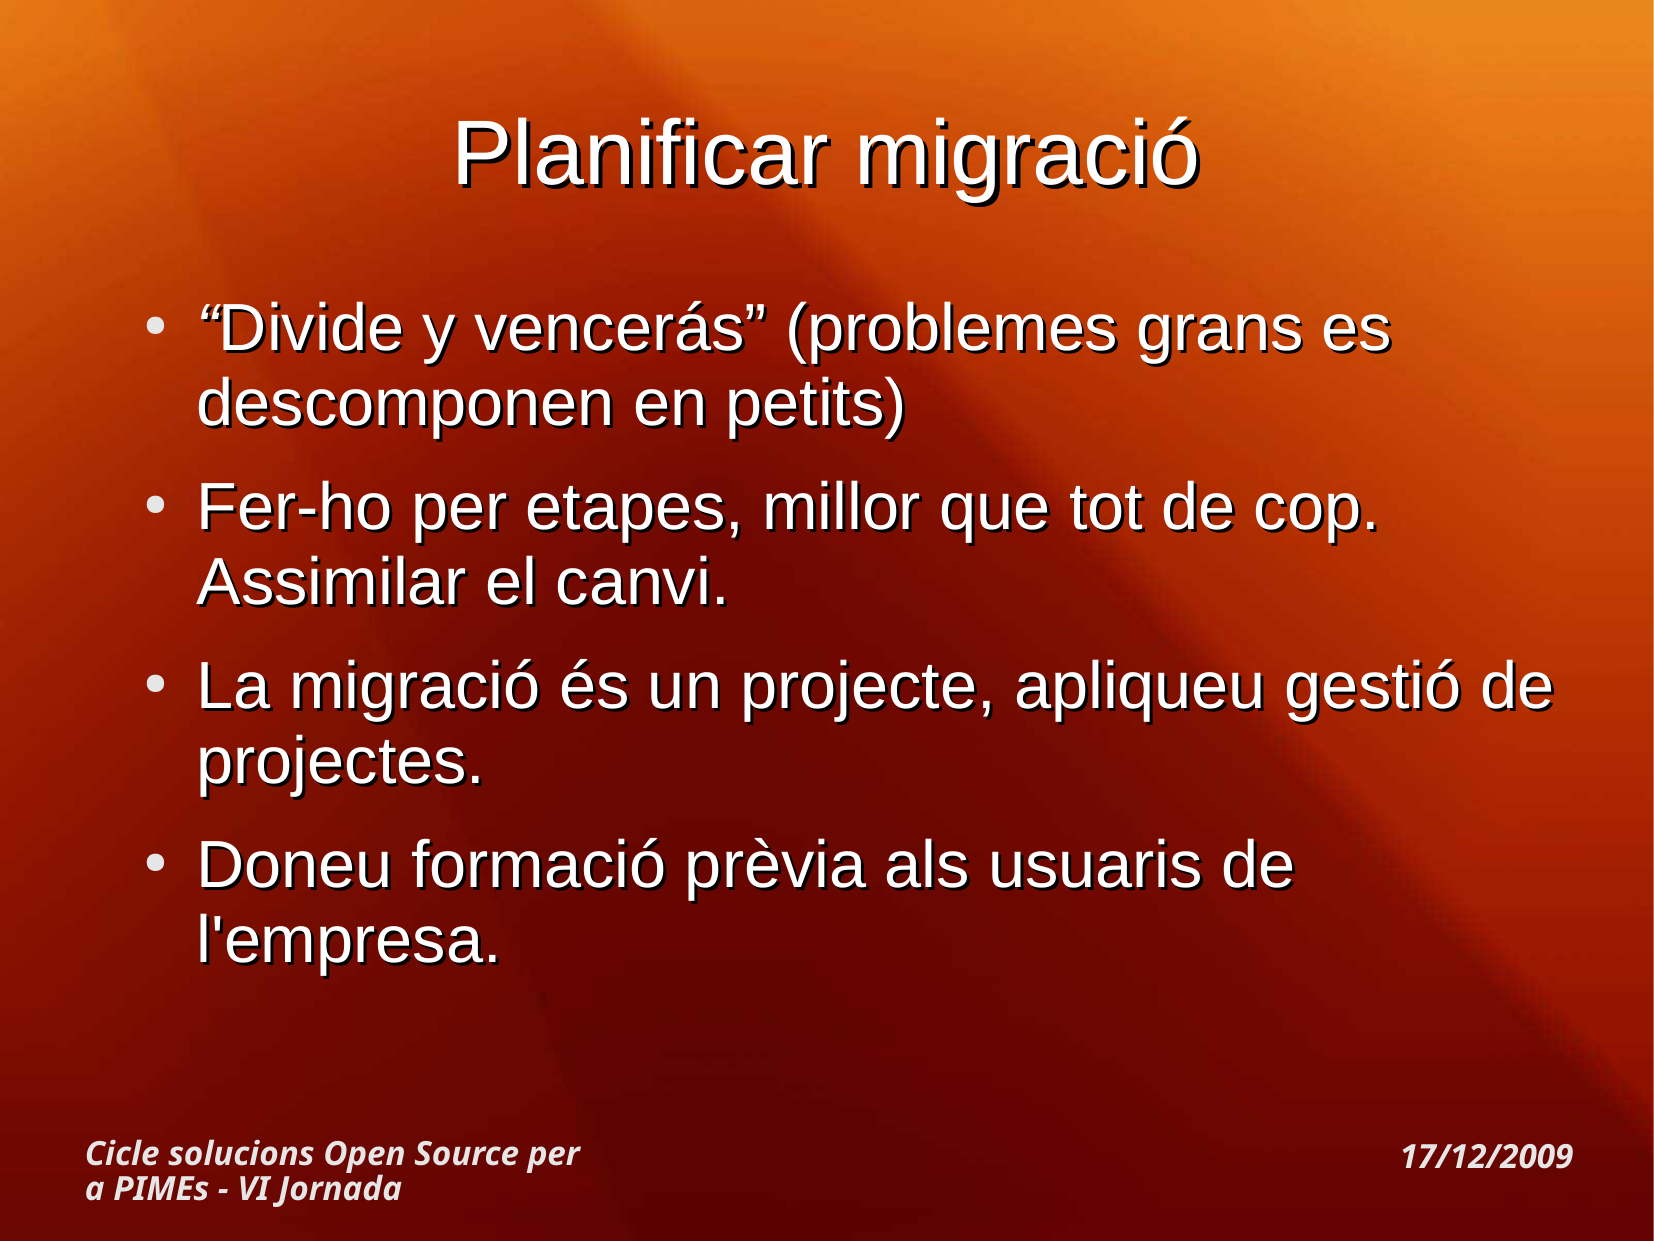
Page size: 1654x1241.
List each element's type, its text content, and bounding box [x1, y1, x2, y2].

picture [0, 0, 1654, 1241]
list “Divide y vencerás” (problemes grans es descomponen en petits) Fer-ho per etapes, millor que tot de cop. Assimilar el canvi. La migració és un projecte, apliqueu gestió de projectes. Doneu formació prèvia als usuaris de l'empresa. [82, 290, 1571, 1109]
title Planificar migració [82, 49, 1571, 257]
